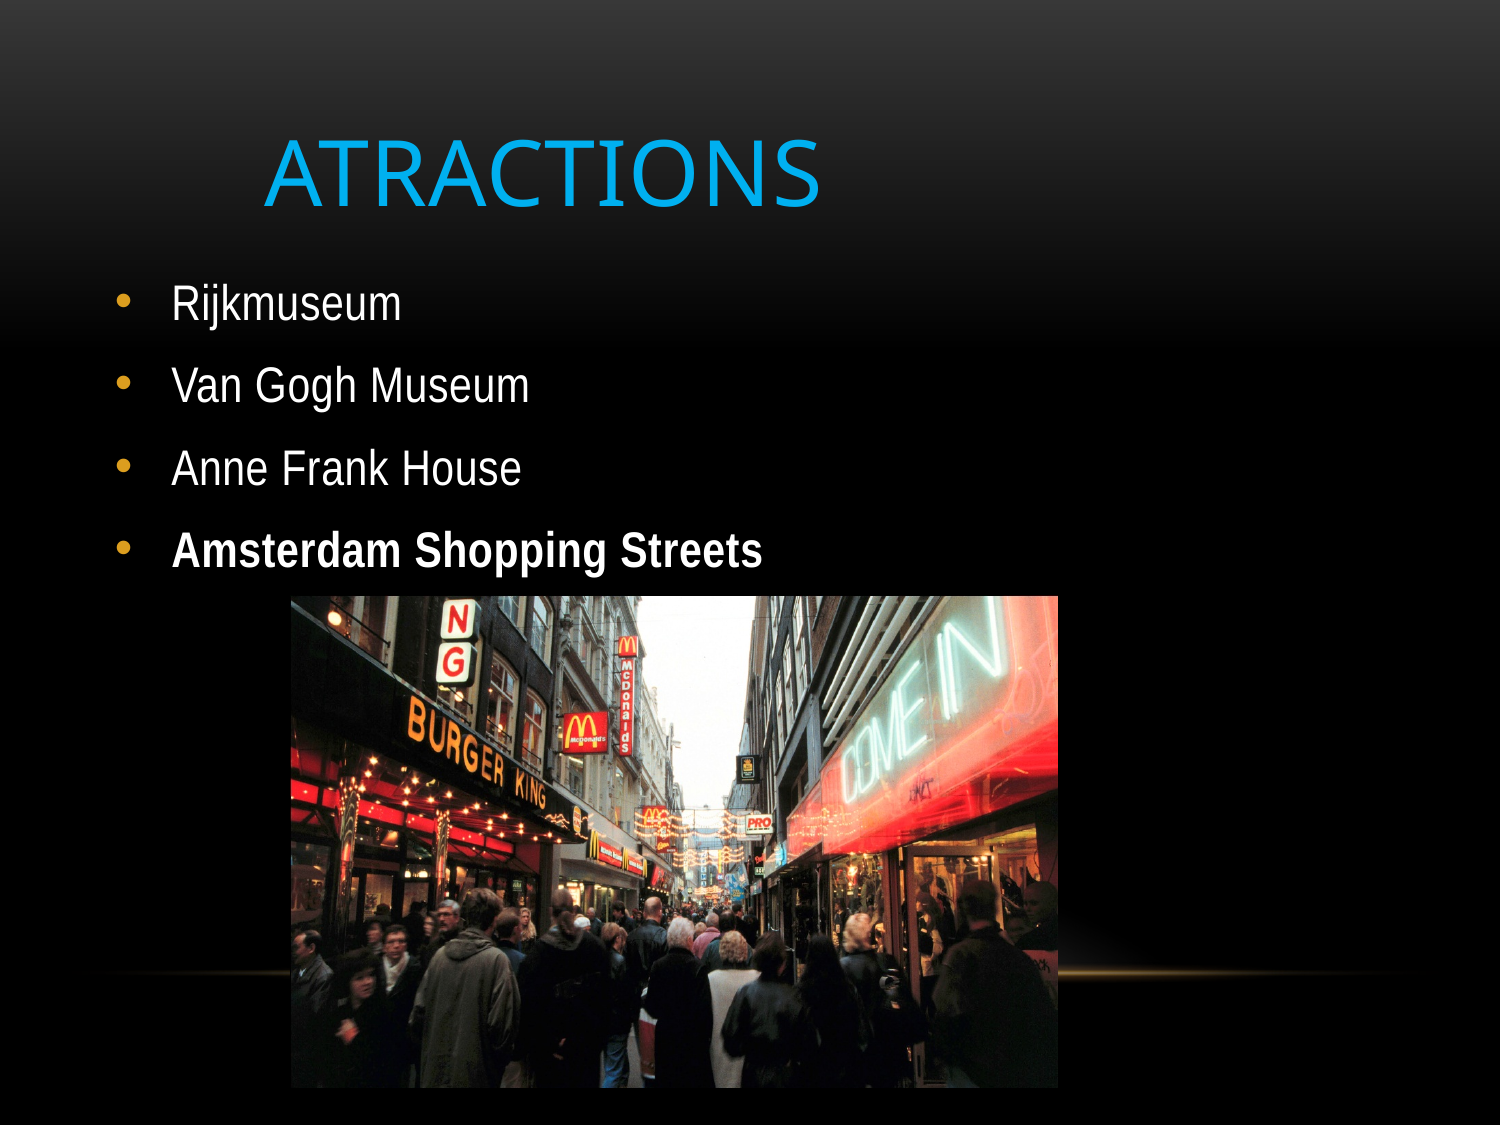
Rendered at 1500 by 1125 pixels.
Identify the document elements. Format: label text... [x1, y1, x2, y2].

list Rijkmuseum Van Gogh Museum Anne Frank House Amsterdam Shopping Streets [99, 262, 1400, 938]
picture [0, 0, 1500, 1125]
title ATRACTIONS [99, 45, 1400, 233]
